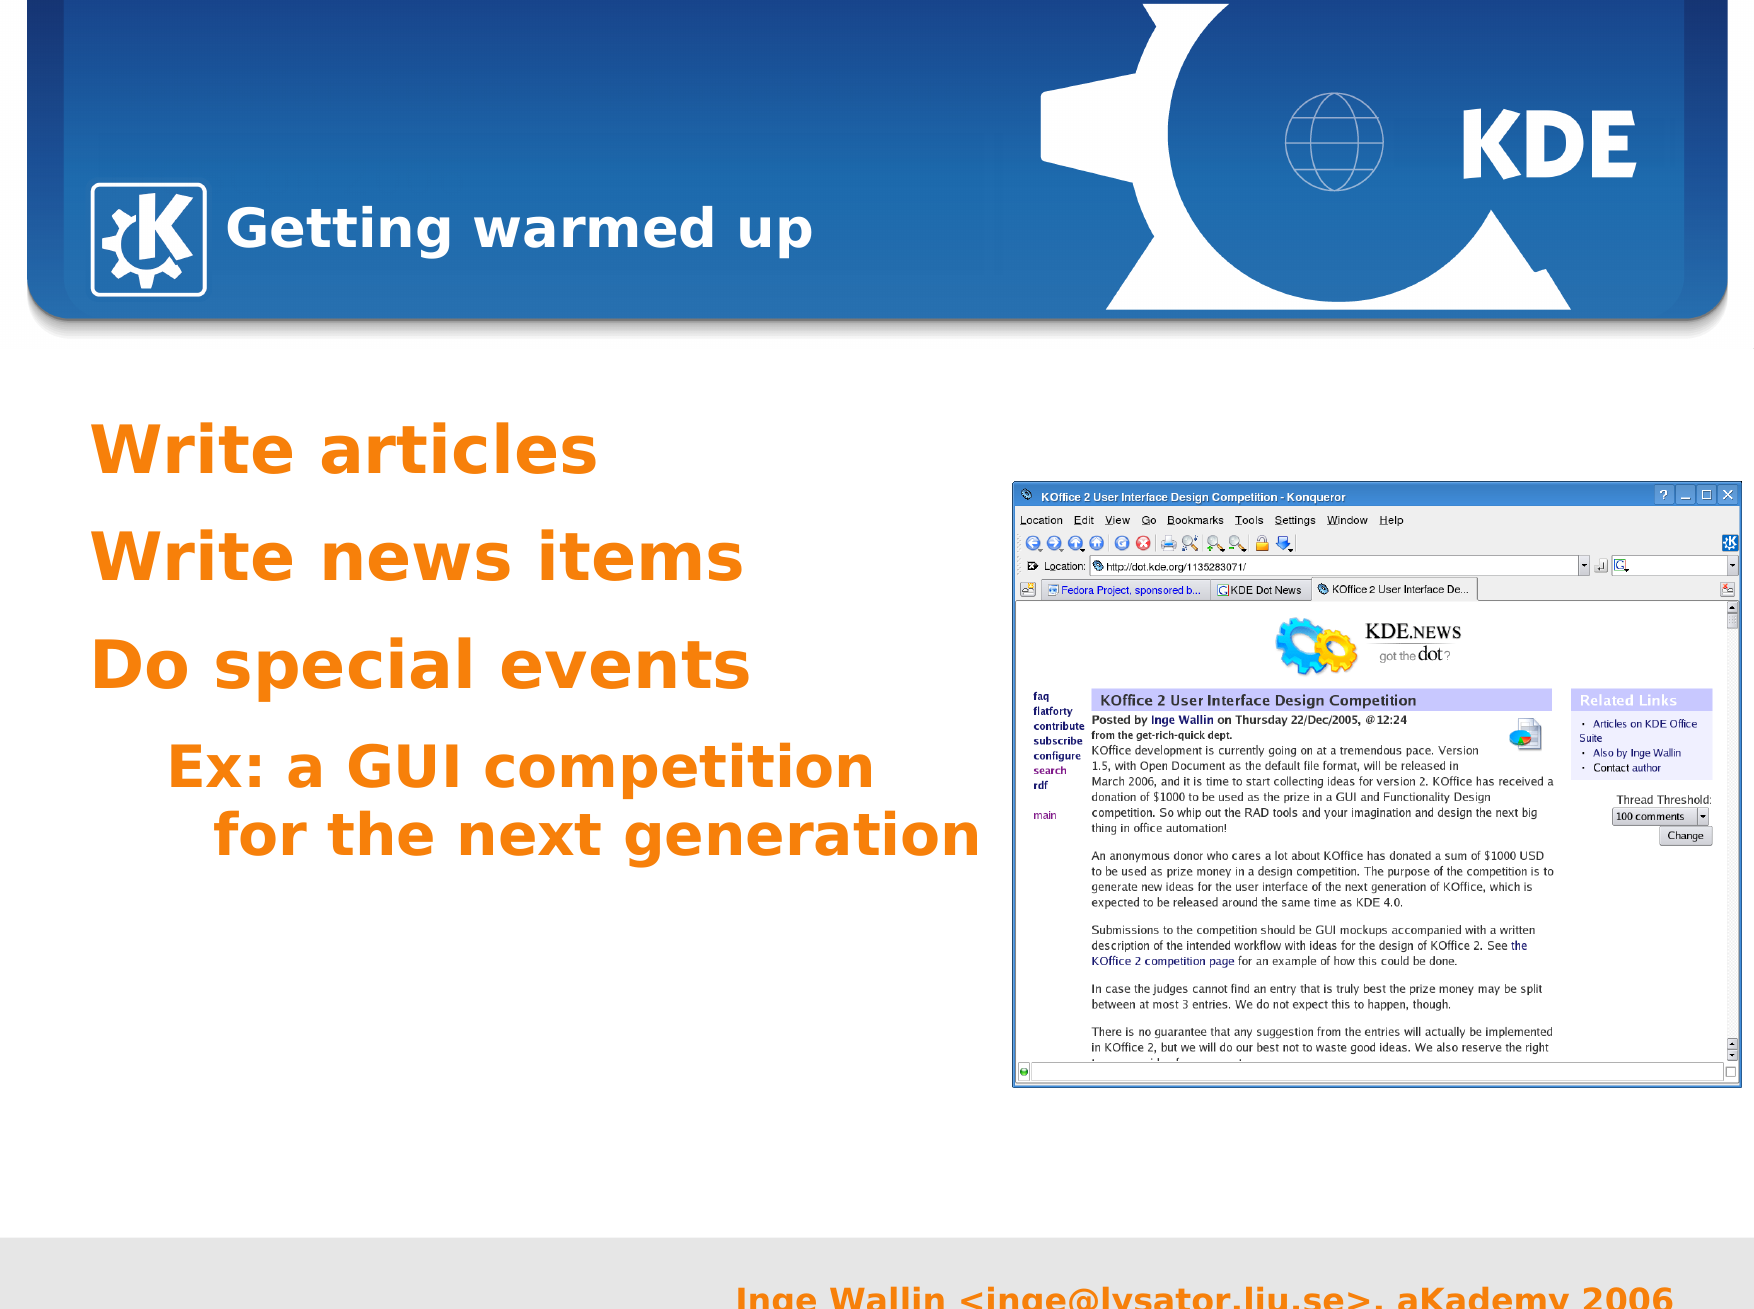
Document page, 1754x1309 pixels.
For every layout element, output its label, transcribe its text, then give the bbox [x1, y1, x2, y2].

title Getting warmed up [225, 187, 1126, 271]
picture [0, 0, 1754, 349]
list Write articles Write news items Do special events Ex: a GUI competition for the next generation [71, 411, 1651, 1163]
picture [1012, 481, 1742, 1088]
